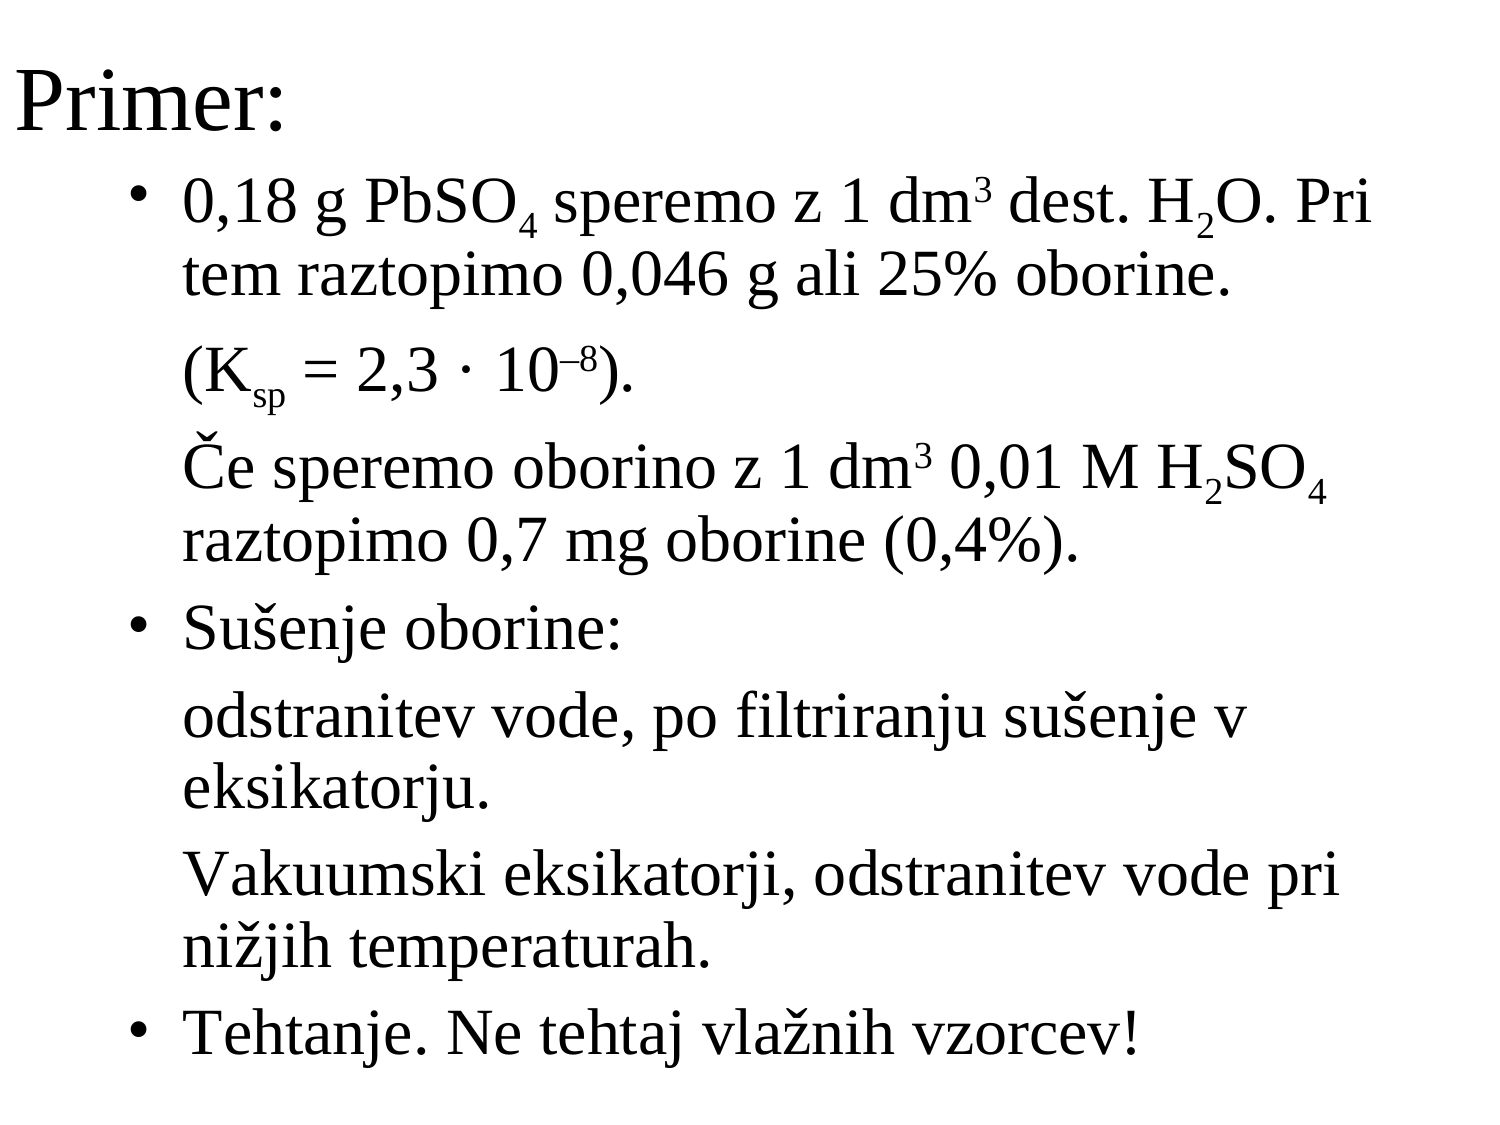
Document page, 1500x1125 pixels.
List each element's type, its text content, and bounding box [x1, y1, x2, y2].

list 0,18 g PbSO4 speremo z 1 dm3 dest. H2O. Pri tem raztopimo 0,046 g ali 25% oborine. (Ksp = 2,3 · 10–8). Če speremo oborino z 1 dm3 0,01 M H2SO4 raztopimo 0,7 mg oborine (0,4%). Sušenje oborine: odstranitev vode, po filtriranju sušenje v eksikatorju. Vakuumski eksikatorji, odstranitev vode pri nižjih temperaturah. Tehtanje. Ne tehtaj vlažnih vzorcev! [112, 149, 1425, 1087]
title Primer: [0, 0, 1276, 188]
